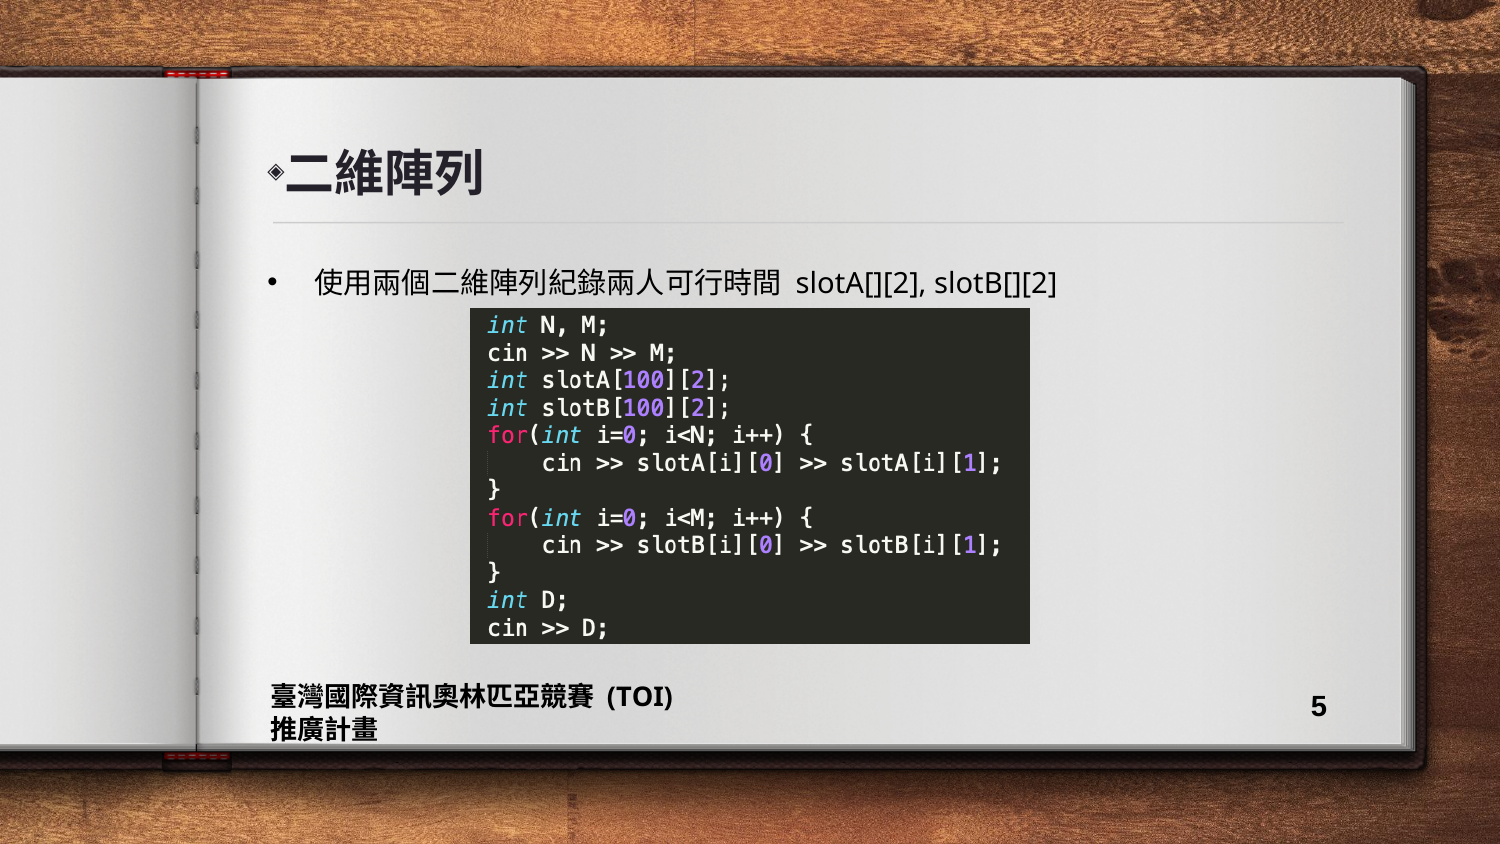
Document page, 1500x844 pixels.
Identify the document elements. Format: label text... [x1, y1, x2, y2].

text_box [1295, 672, 1386, 737]
text_box 二維陣列 [252, 126, 746, 216]
picture [470, 308, 1030, 644]
text_box 使用兩個二維陣列紀錄兩人可行時間 slotA[][2], slotB[][2] [252, 239, 1325, 432]
